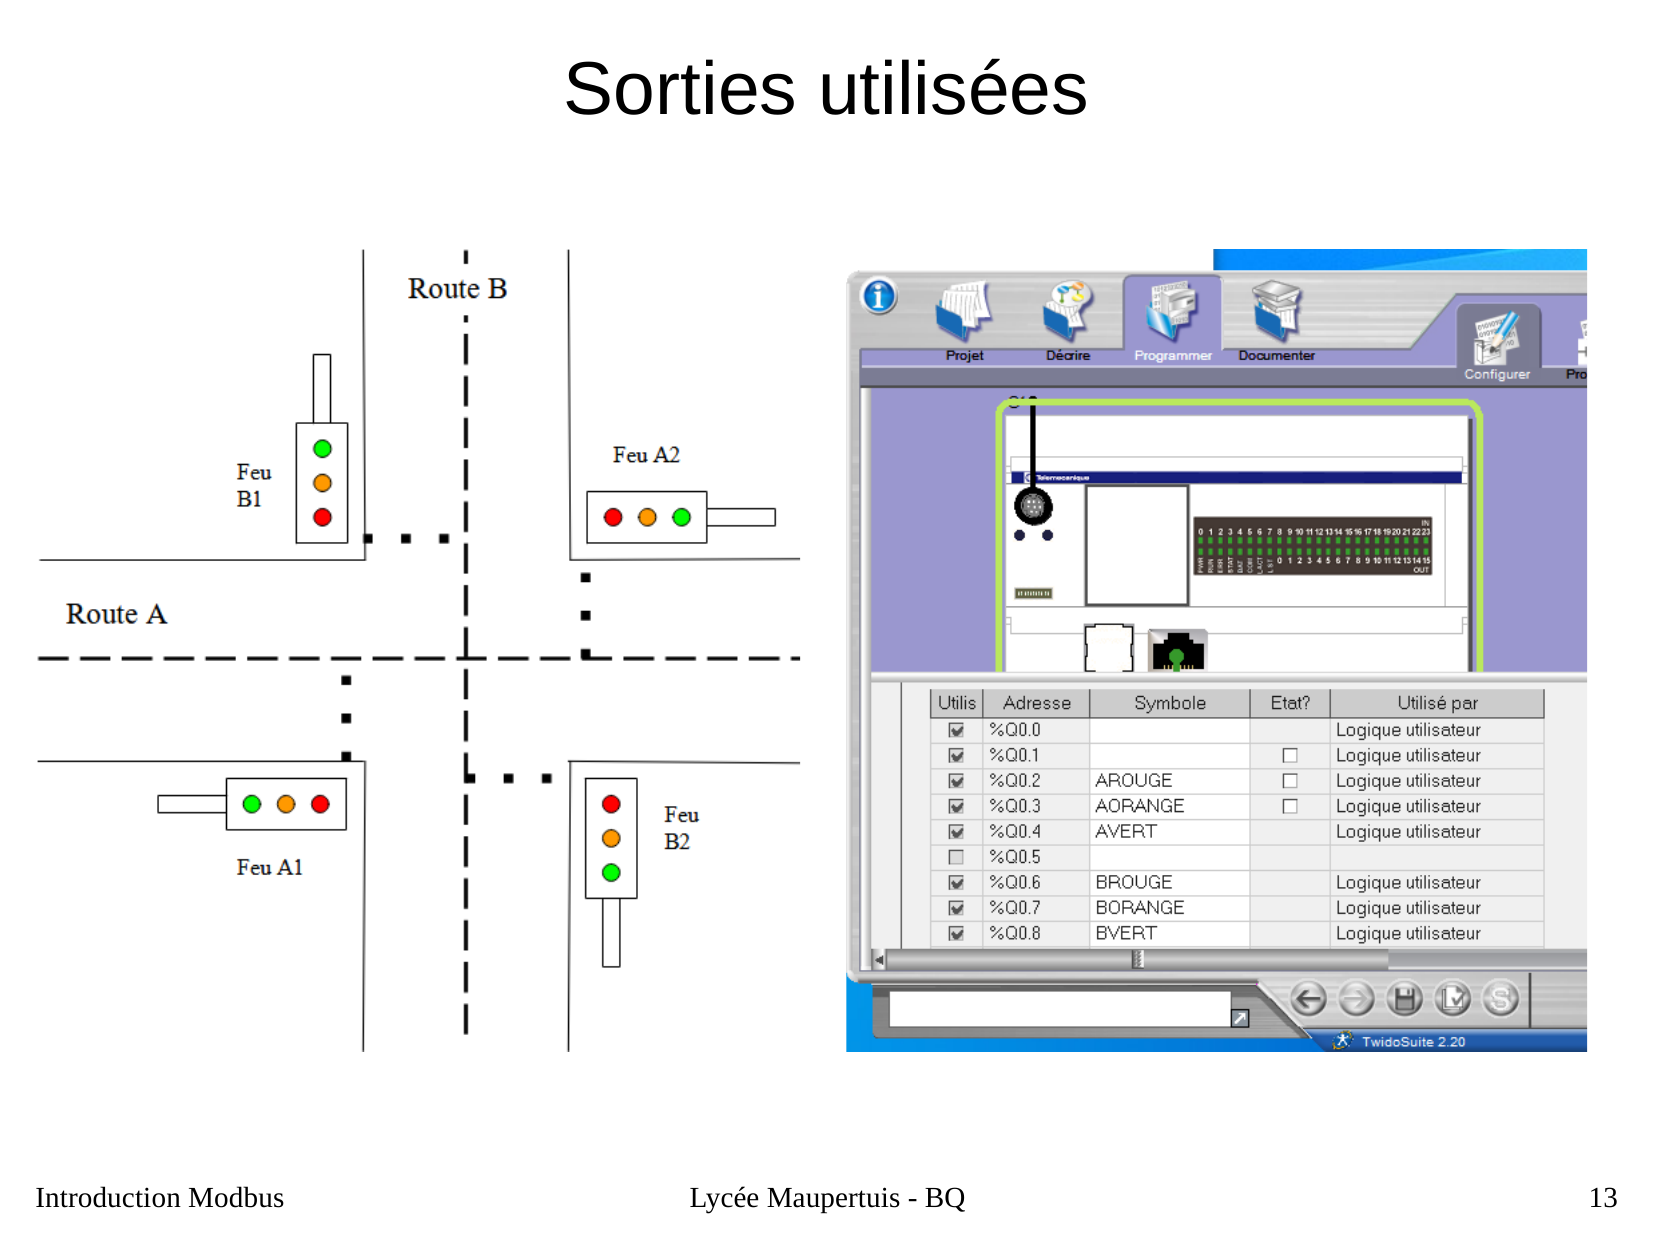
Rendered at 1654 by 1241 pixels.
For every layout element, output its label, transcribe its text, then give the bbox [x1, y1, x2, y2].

picture [846, 249, 1588, 1052]
picture [35, 248, 801, 1052]
title Sorties utilisées [35, 35, 1619, 142]
